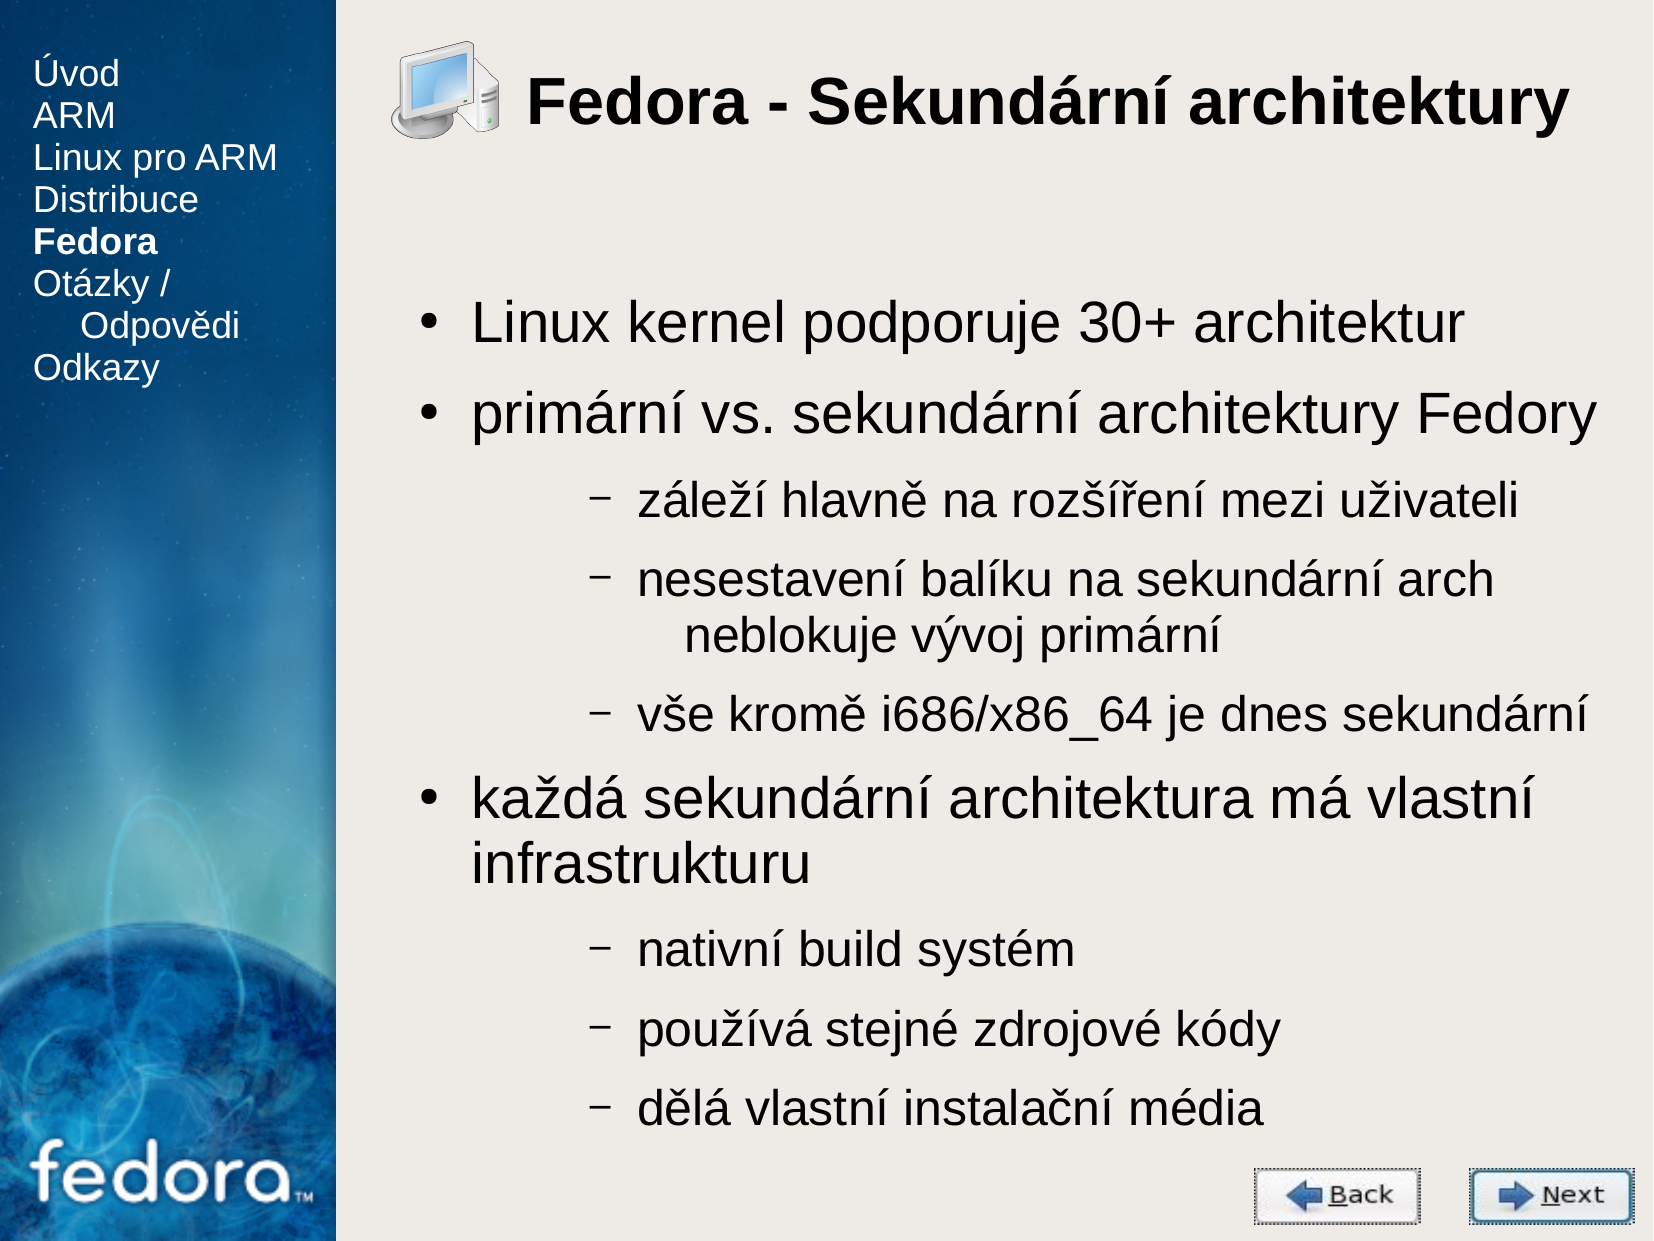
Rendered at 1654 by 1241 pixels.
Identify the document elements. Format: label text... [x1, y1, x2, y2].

text_box Fedora - Sekundární architektury [511, 56, 1635, 147]
list Linux kernel podporuje 30+ architektur primární vs. sekundární architektury Fedory záleží hlavně na rozšíření mezi uživateli nesestavení balíku na sekundární arch neblokuje vývoj primární vše kromě i686/x86_64 je dnes sekundární každá sekundární architektura má vlastní infrastrukturu nativní build systém používá stejné zdrojové kódy dělá vlastní instalační média [400, 290, 1617, 1137]
text_box Úvod ARM Linux pro ARM Distribuce Fedora Otázky / Odpovědi Odkazy [18, 45, 327, 397]
picture [0, 0, 1654, 1241]
